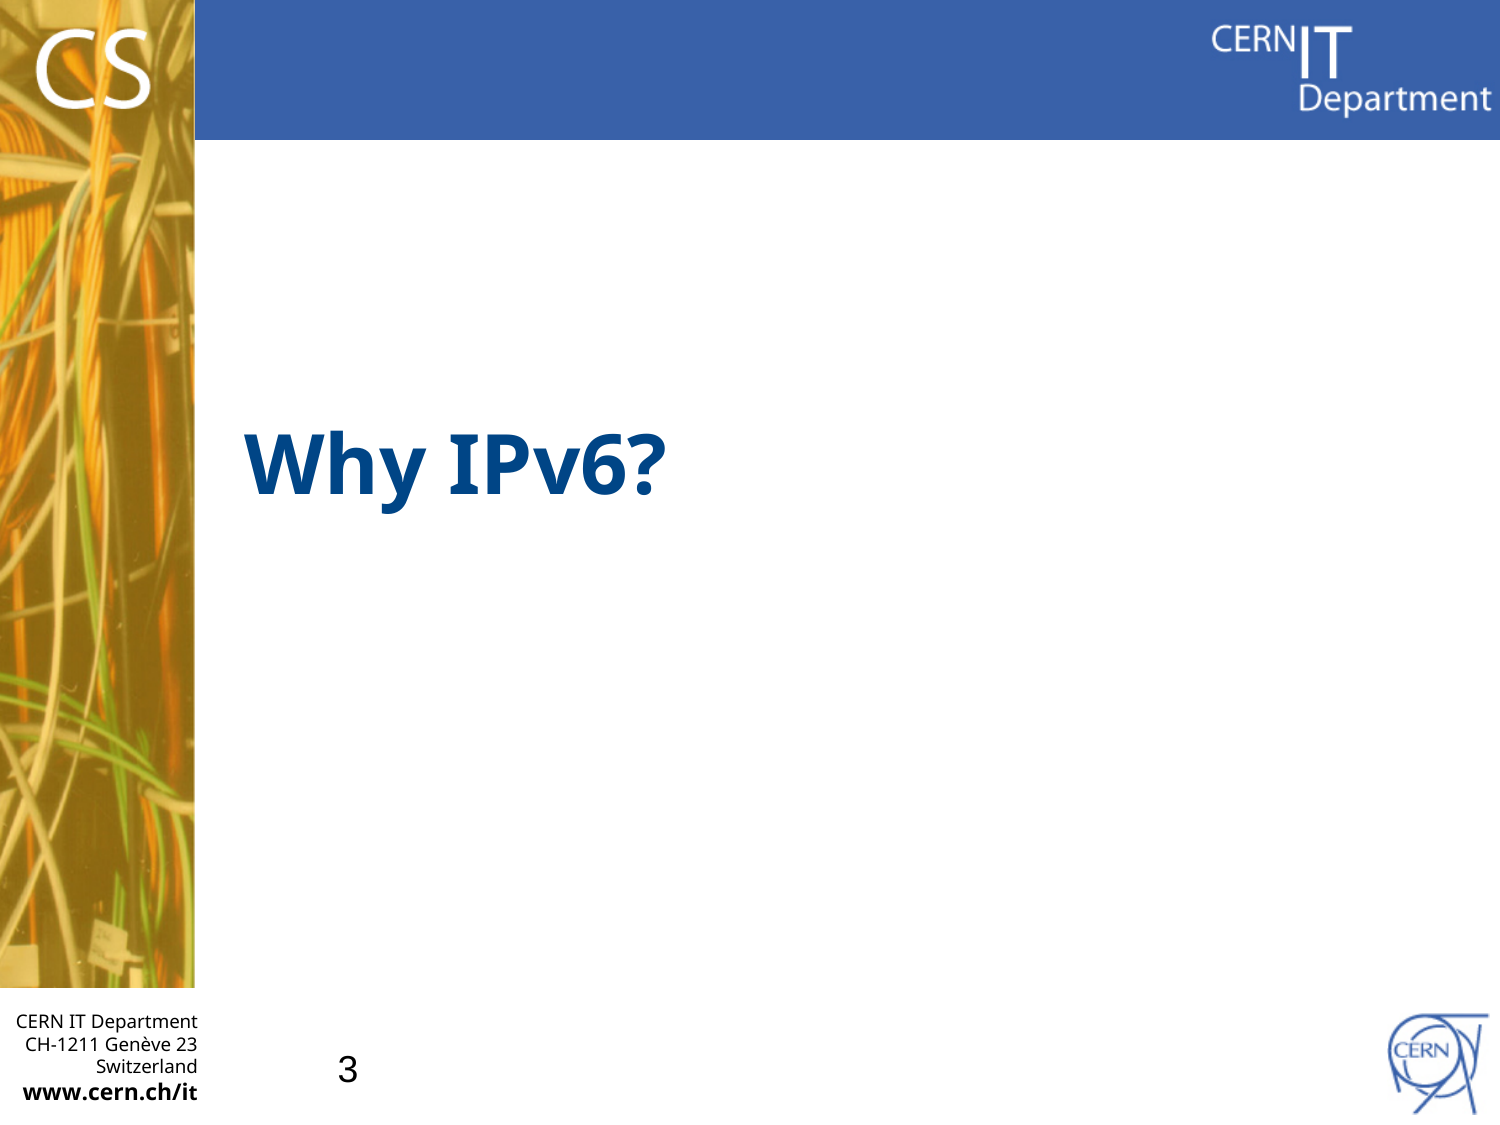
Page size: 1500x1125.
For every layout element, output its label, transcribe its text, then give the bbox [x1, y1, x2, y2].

picture [1387, 1012, 1490, 1115]
picture [0, 0, 1500, 988]
list Why IPv6? [224, 174, 1463, 988]
